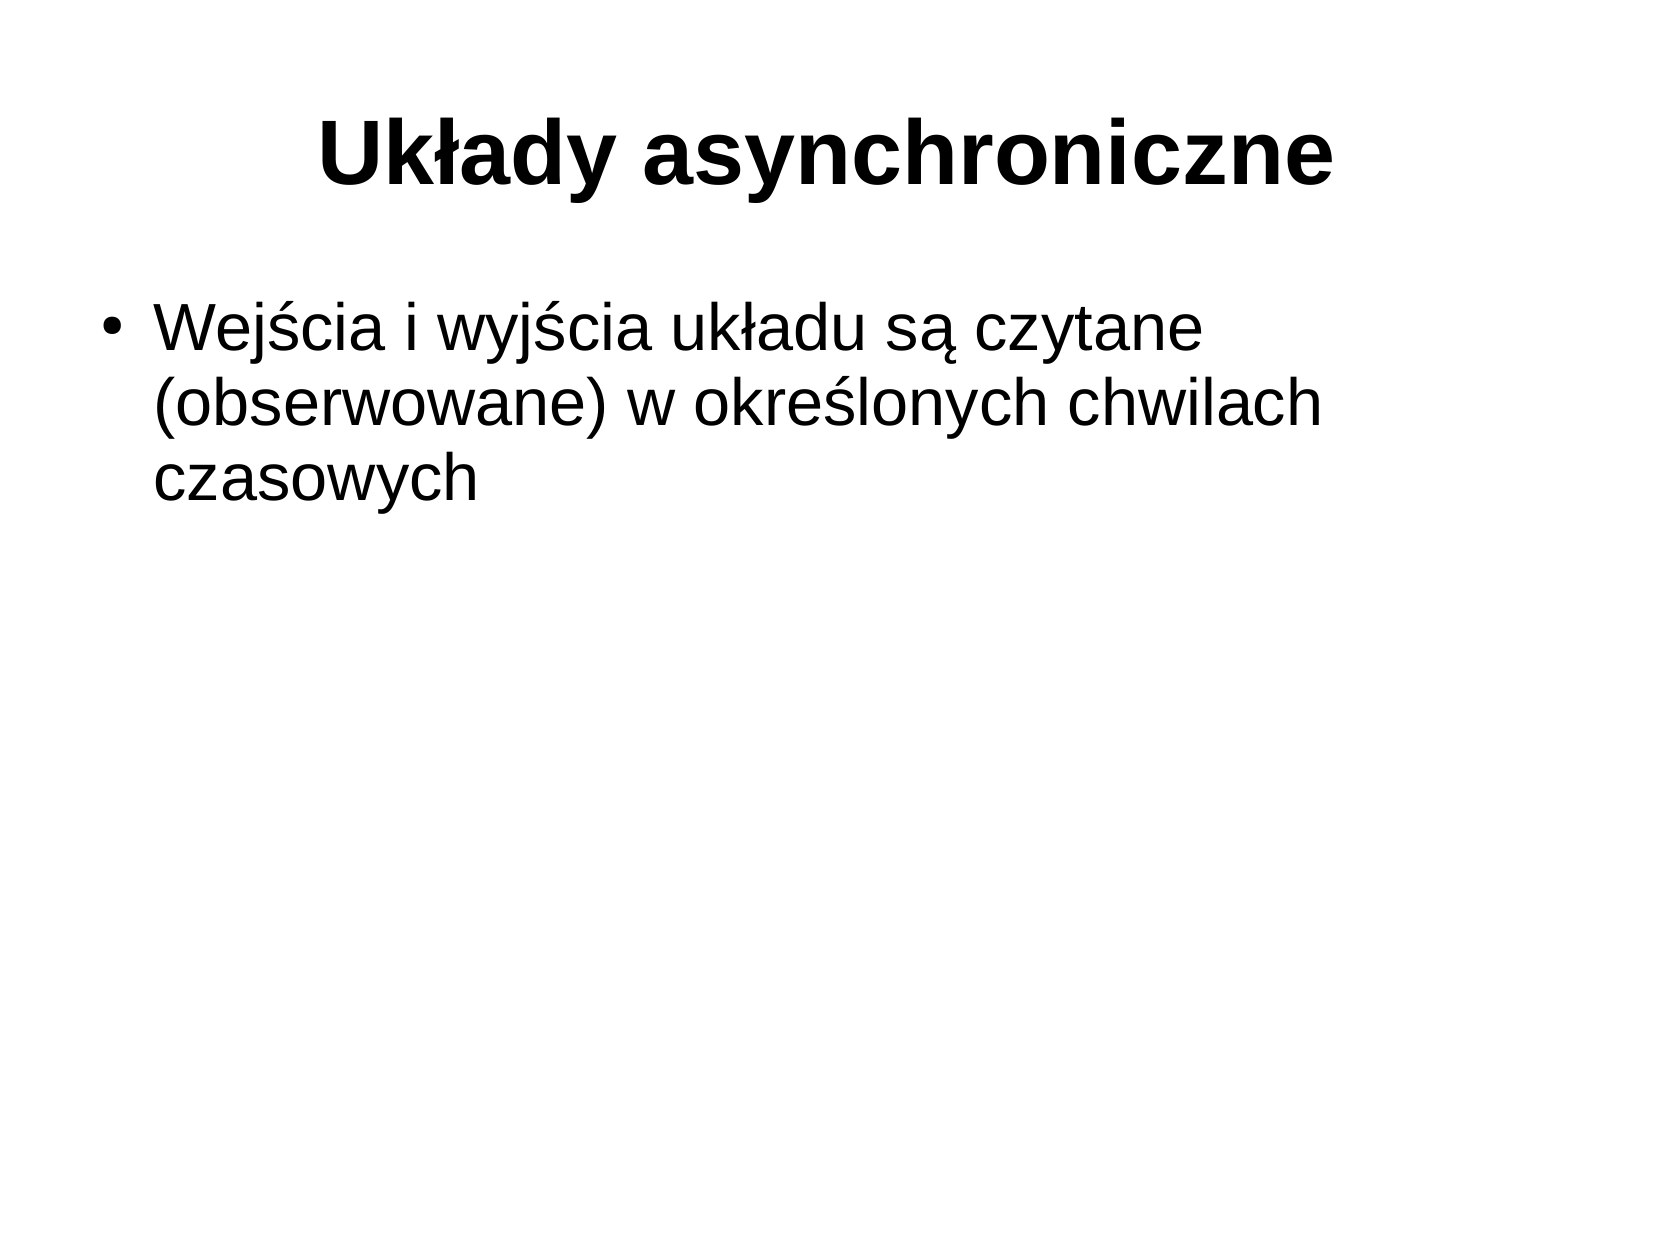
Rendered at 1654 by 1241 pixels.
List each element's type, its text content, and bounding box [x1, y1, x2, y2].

list Wejścia i wyjścia układu są czytane (obserwowane) w określonych chwilach czasowych [82, 290, 1571, 1109]
title Układy asynchroniczne [82, 49, 1571, 257]
